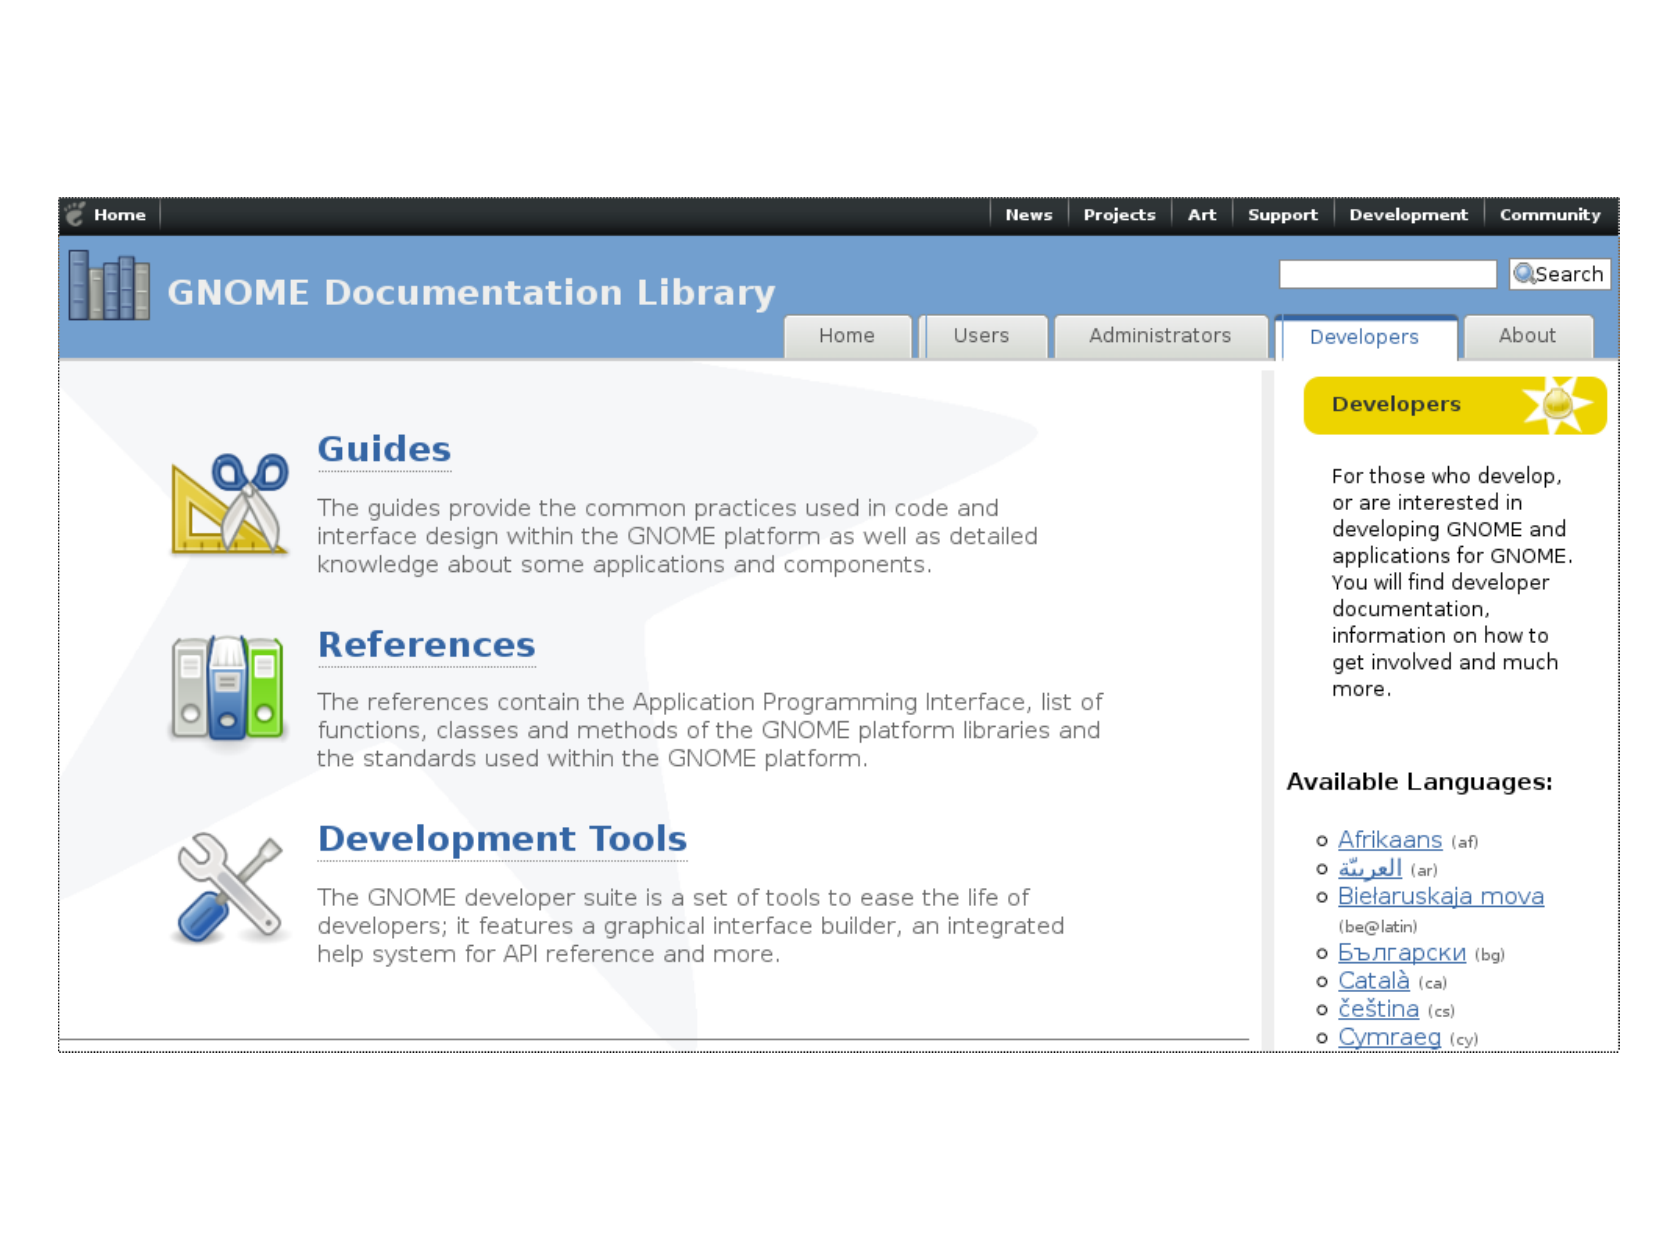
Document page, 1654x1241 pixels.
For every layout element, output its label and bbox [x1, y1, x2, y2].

picture [58, 197, 1620, 1053]
